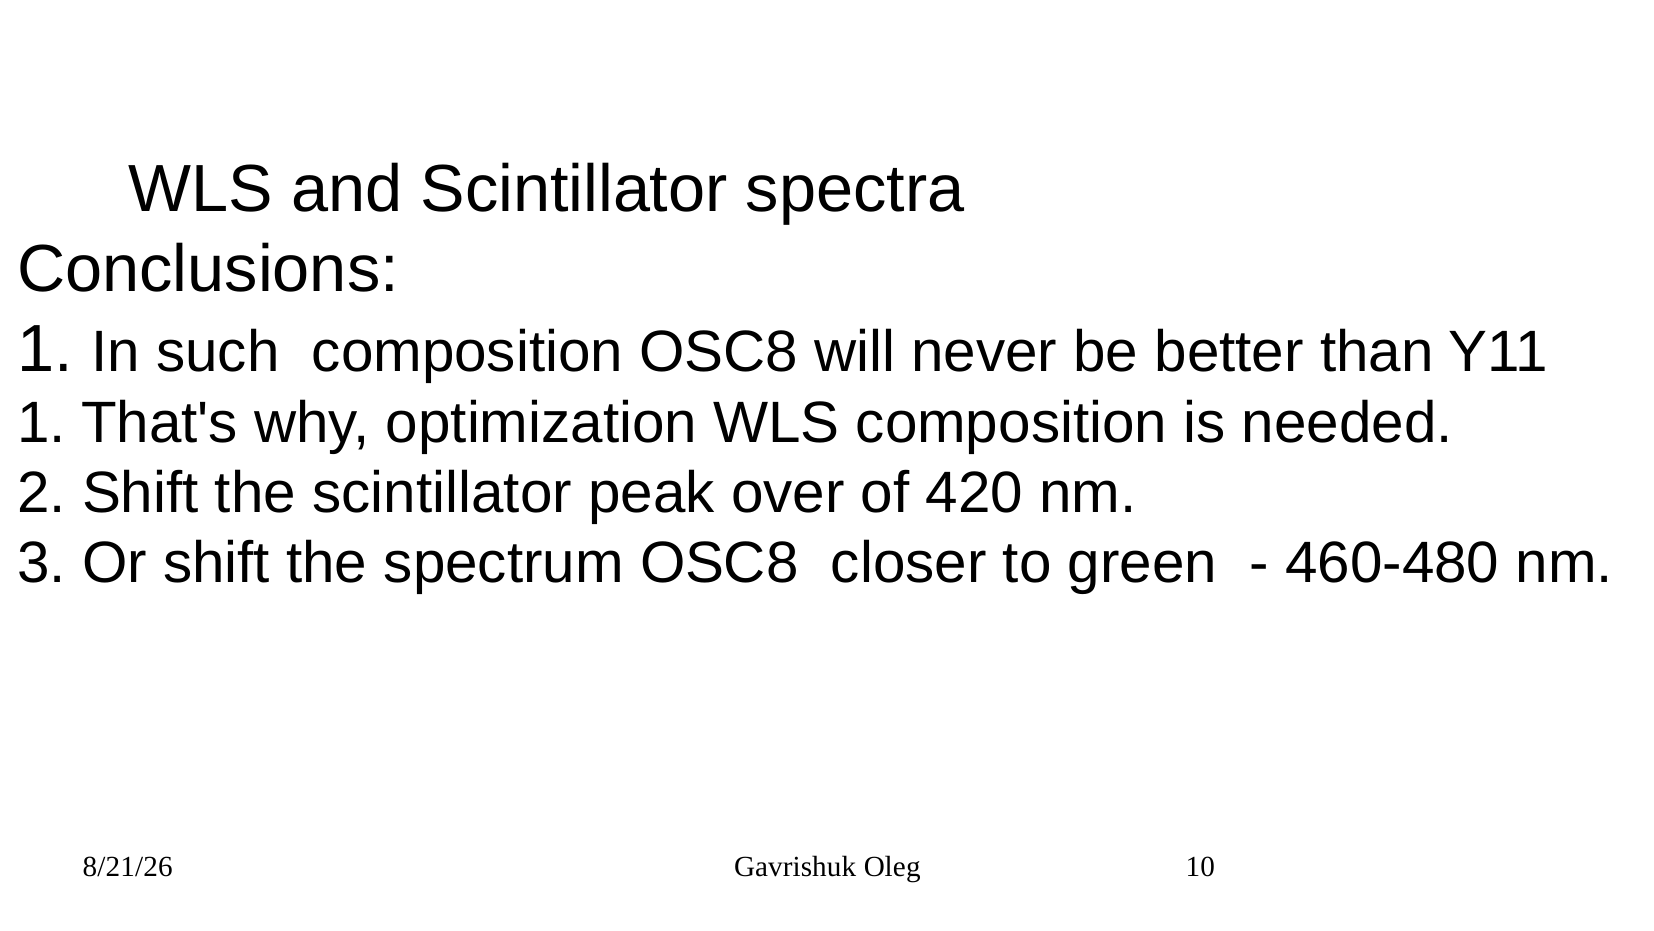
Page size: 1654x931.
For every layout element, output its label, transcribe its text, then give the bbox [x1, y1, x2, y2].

text_box 11/25/2024 [82, 847, 468, 912]
title WLS and Scintillator spectra Conclusions: 1. In such composition OSC8 will never be better than Y11 1. That's why, optimization WLS composition is needed. 2. Shift the scintillator peak over of 420 nm. 3. Or shift the spectrum OSC8 closer to green - 460-480 nm. [17, 37, 1634, 702]
text_box Gavrishuk Oleg [565, 847, 1090, 912]
text_box [1185, 847, 1571, 912]
